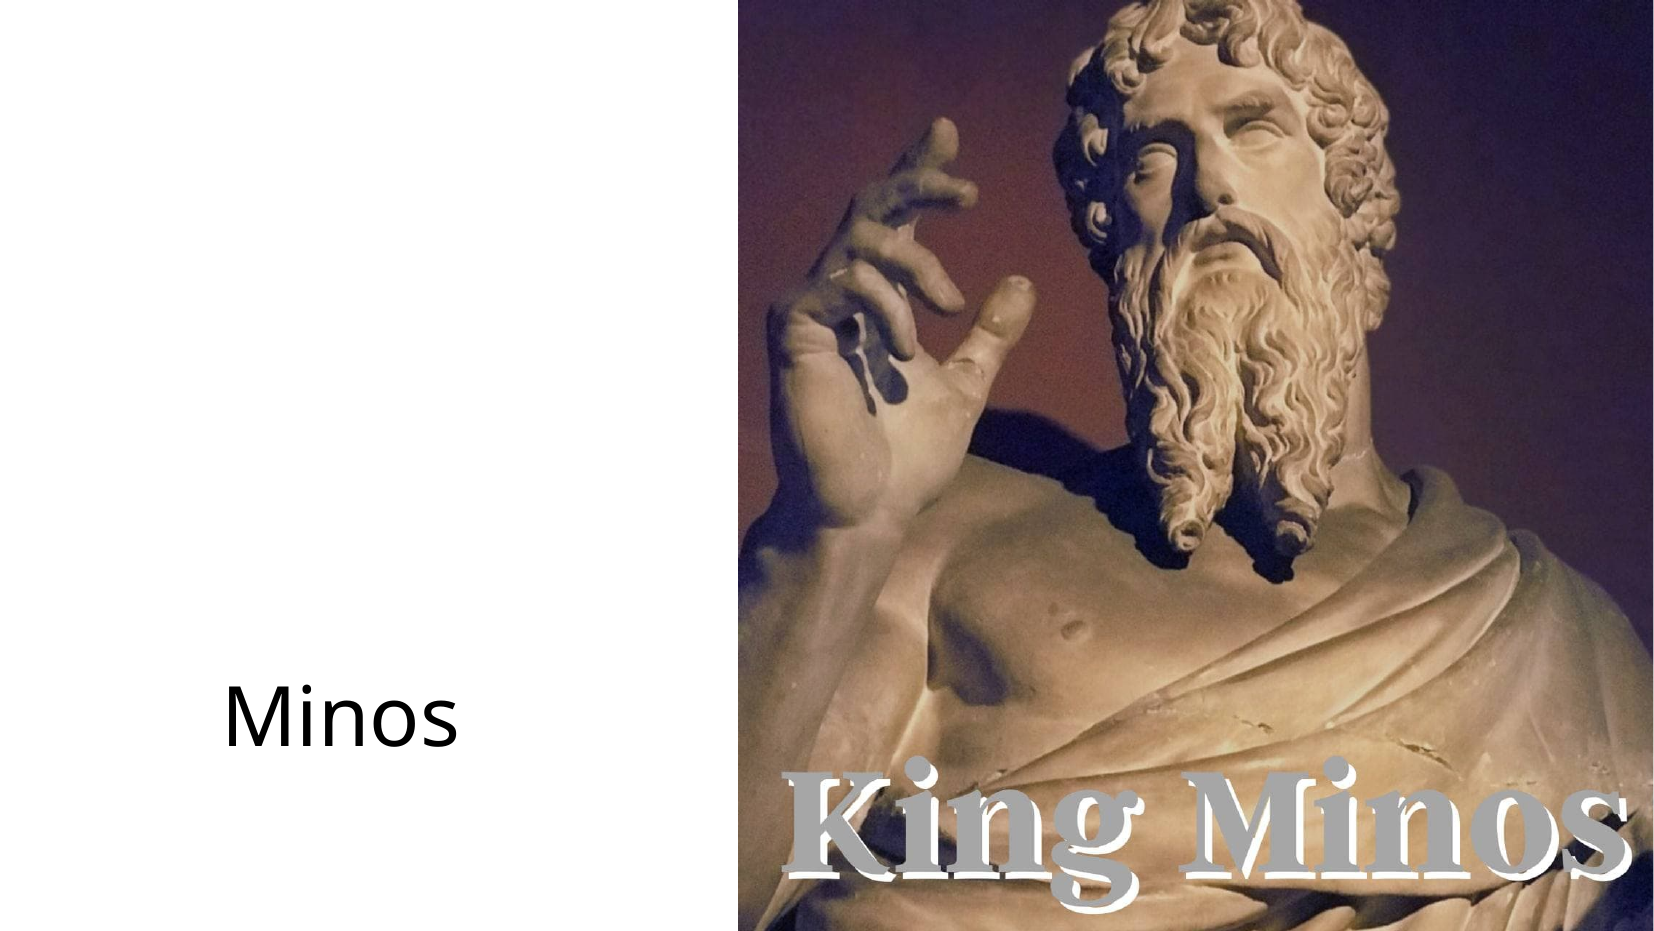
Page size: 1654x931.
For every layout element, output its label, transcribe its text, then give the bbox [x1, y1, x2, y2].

picture [738, 0, 1654, 931]
text_box Minos [206, 649, 477, 778]
